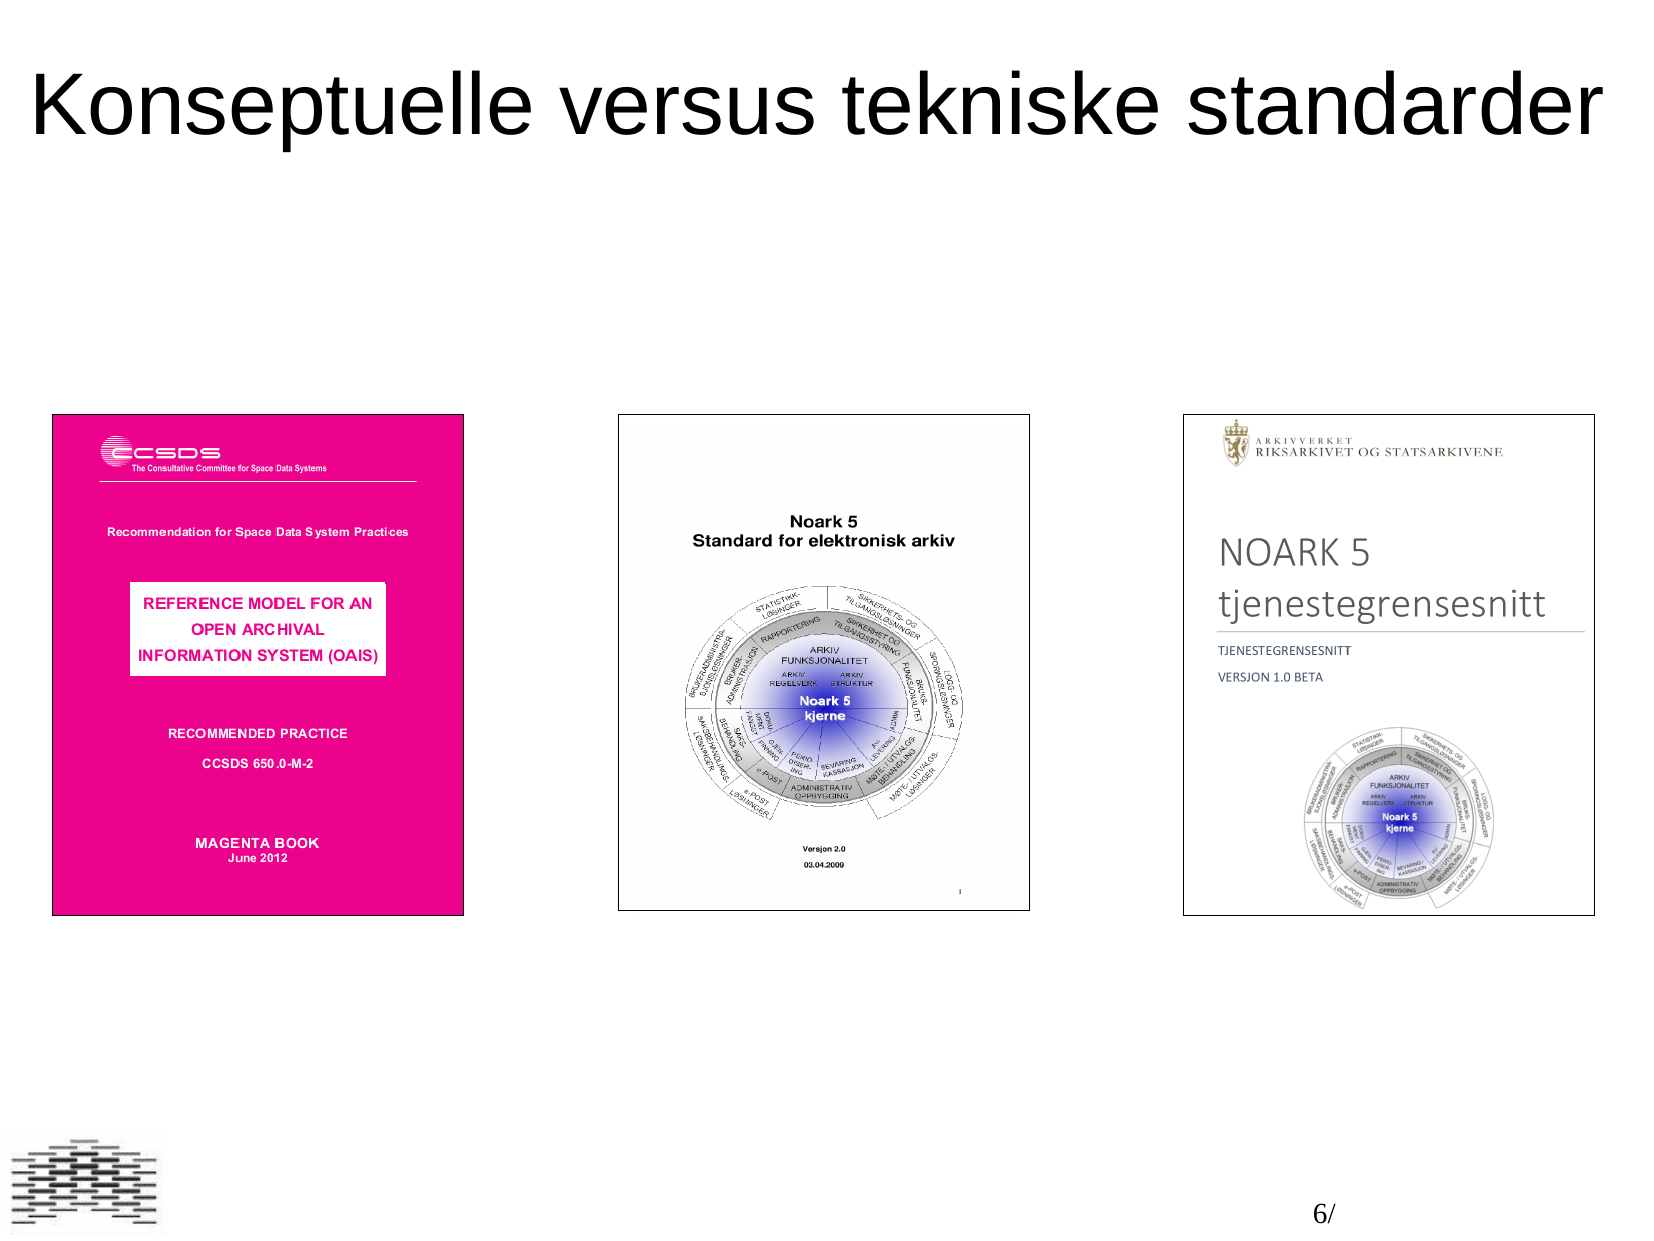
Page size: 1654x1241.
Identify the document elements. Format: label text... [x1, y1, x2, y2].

picture [52, 414, 464, 916]
title Konseptuelle versus tekniske standarder [0, 0, 1636, 203]
picture [626, 911, 1021, 916]
picture [626, 425, 1021, 910]
picture [1183, 414, 1595, 916]
